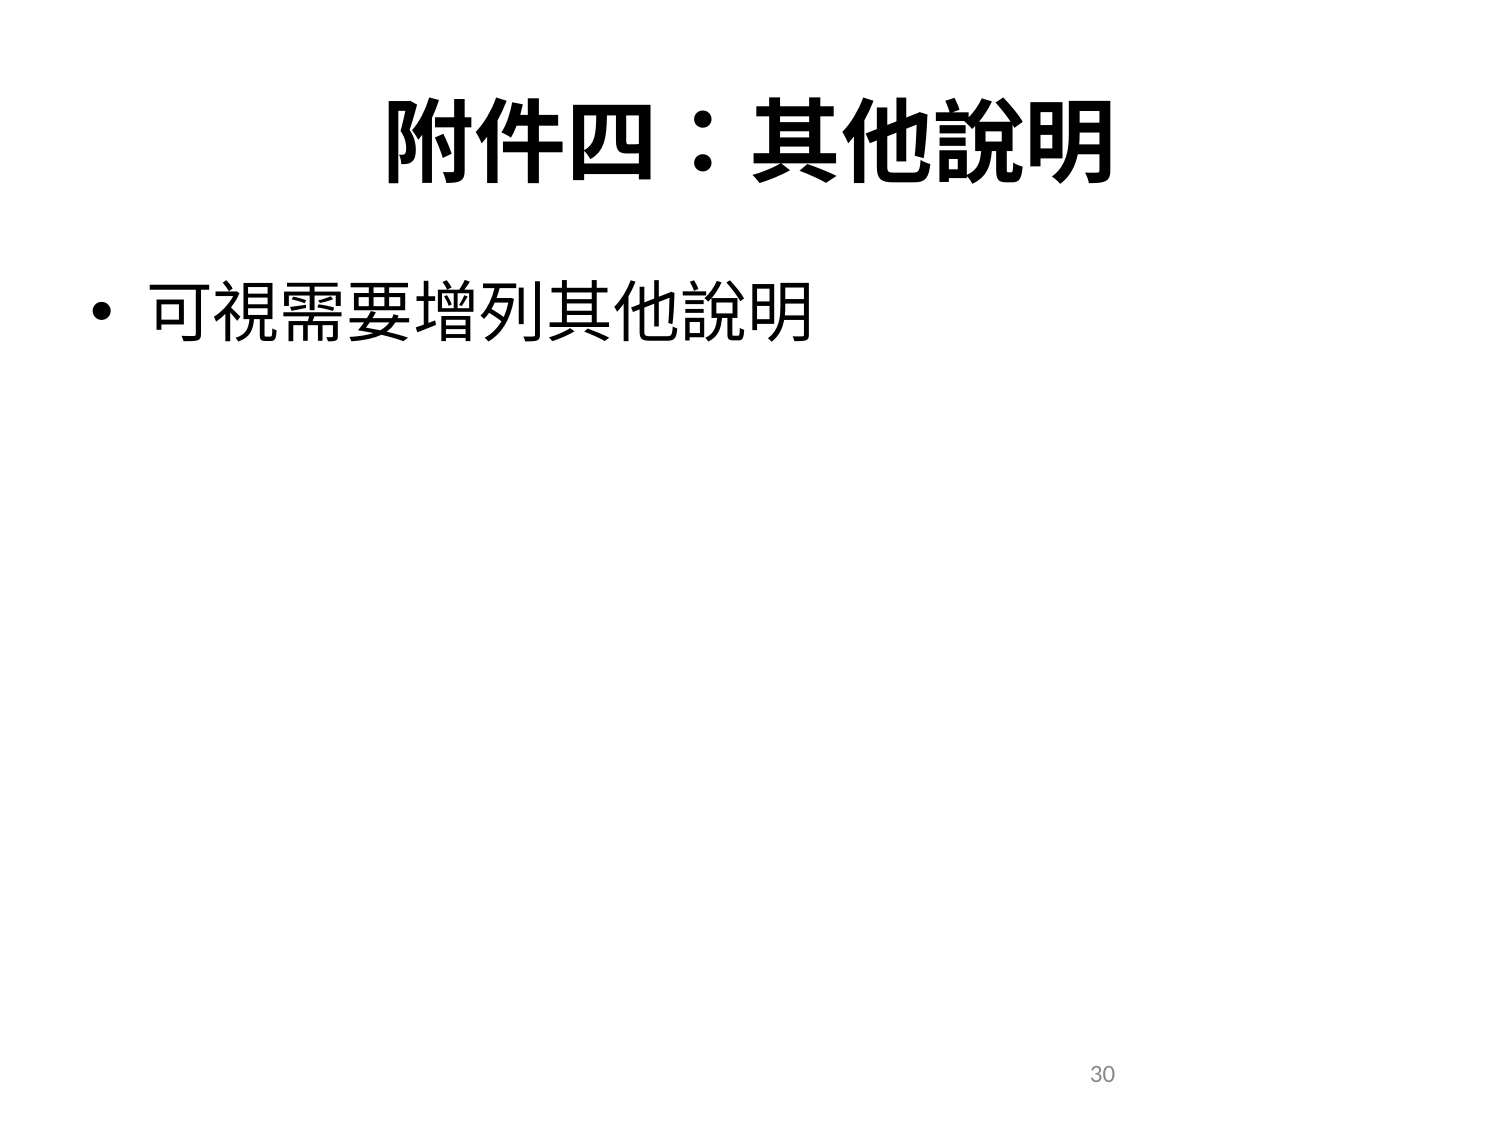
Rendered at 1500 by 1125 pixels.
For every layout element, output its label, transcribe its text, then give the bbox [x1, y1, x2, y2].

text_box 30 [1074, 1042, 1426, 1103]
title 附件四：其他說明 [75, 45, 1426, 210]
list 可視需要增列其他說明 [75, 210, 1426, 953]
